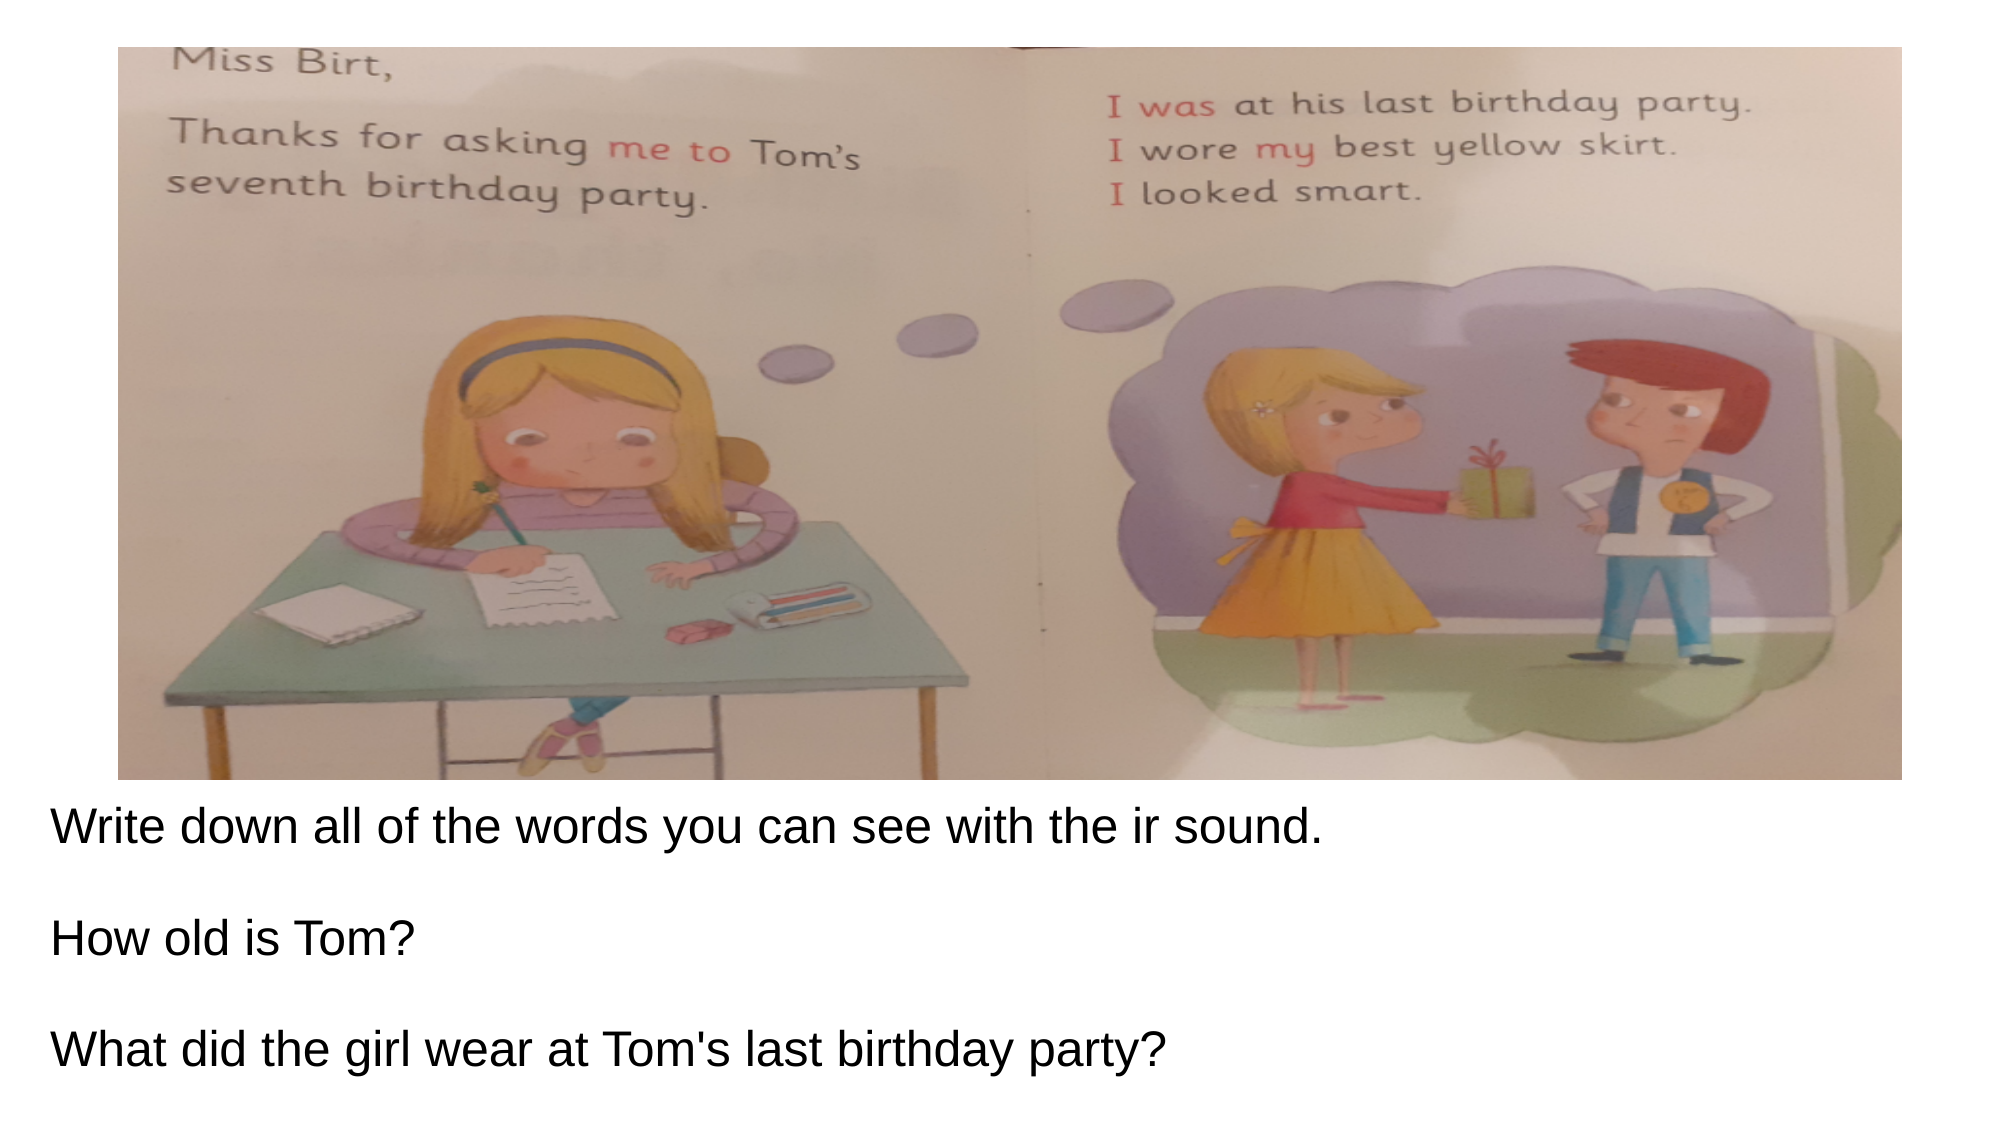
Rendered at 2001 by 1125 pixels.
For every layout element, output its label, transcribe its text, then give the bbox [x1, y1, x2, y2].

picture [118, 47, 1902, 780]
text_box Write down all of the words you can see with the ir sound. How old is Tom? What did the girl wear at Tom's last birthday party? [35, 791, 1705, 1085]
